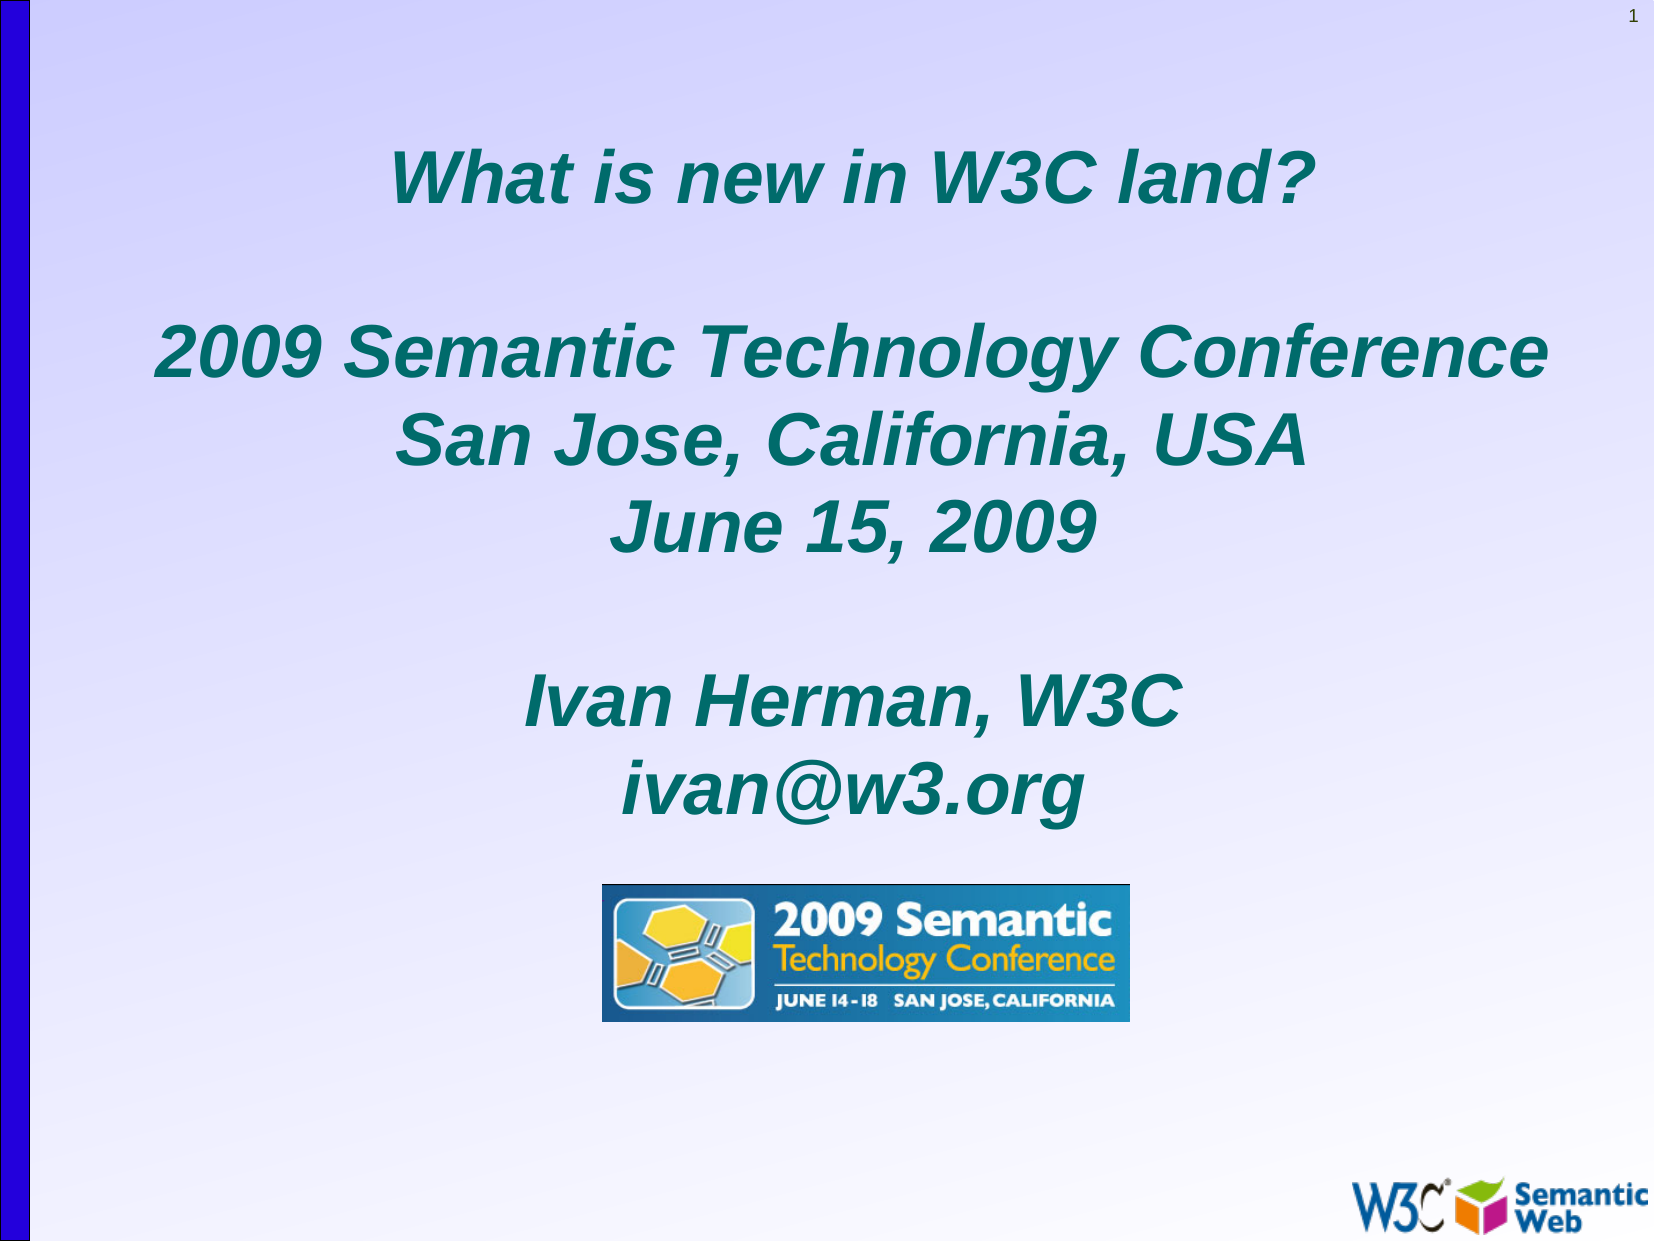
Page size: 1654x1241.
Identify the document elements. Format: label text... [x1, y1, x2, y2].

picture [1352, 1175, 1648, 1235]
picture [602, 884, 1130, 1022]
title What is new in W3C land? 2009 Semantic Technology Conference San Jose, California, USA June 15, 2009 Ivan Herman, W3C ivan@w3.org [121, 133, 1587, 829]
